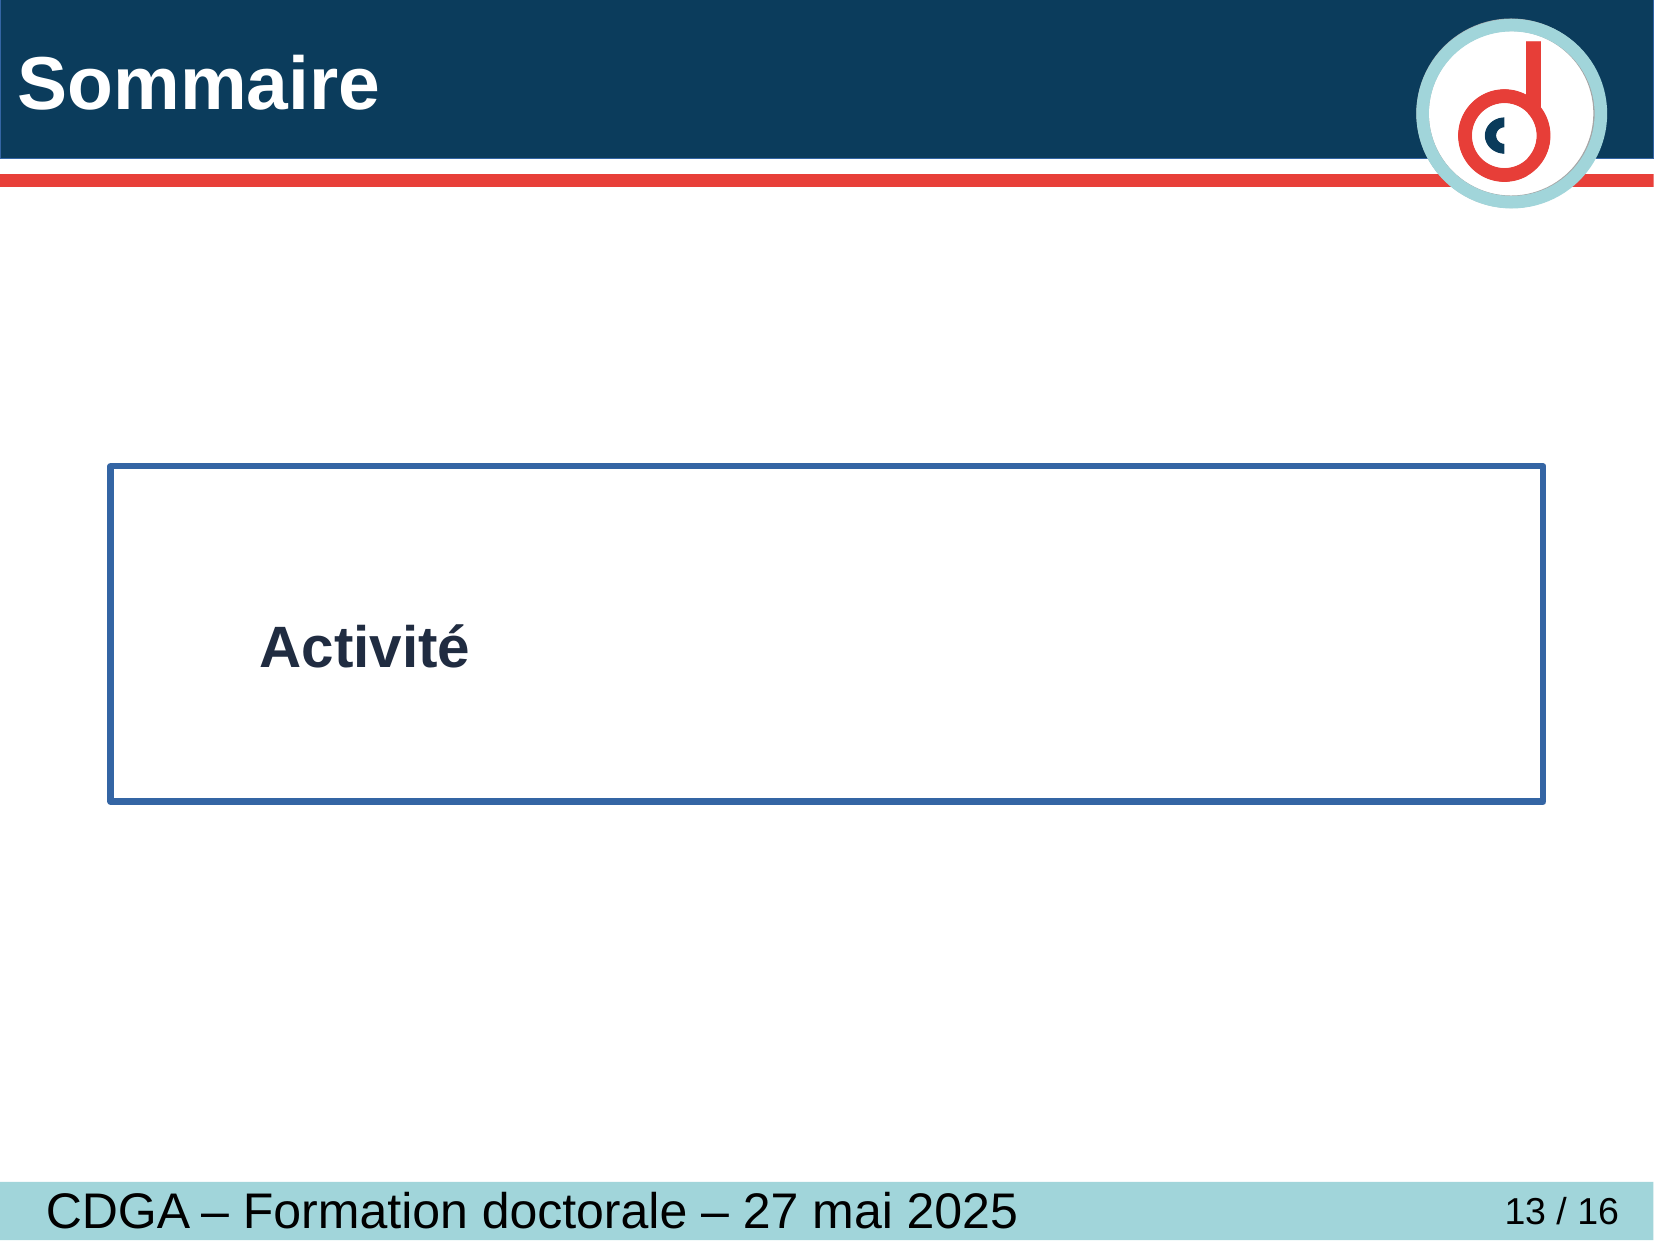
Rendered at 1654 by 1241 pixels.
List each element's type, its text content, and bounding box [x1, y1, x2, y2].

title Sommaire [17, 11, 1412, 159]
list Activité [110, 466, 1544, 802]
